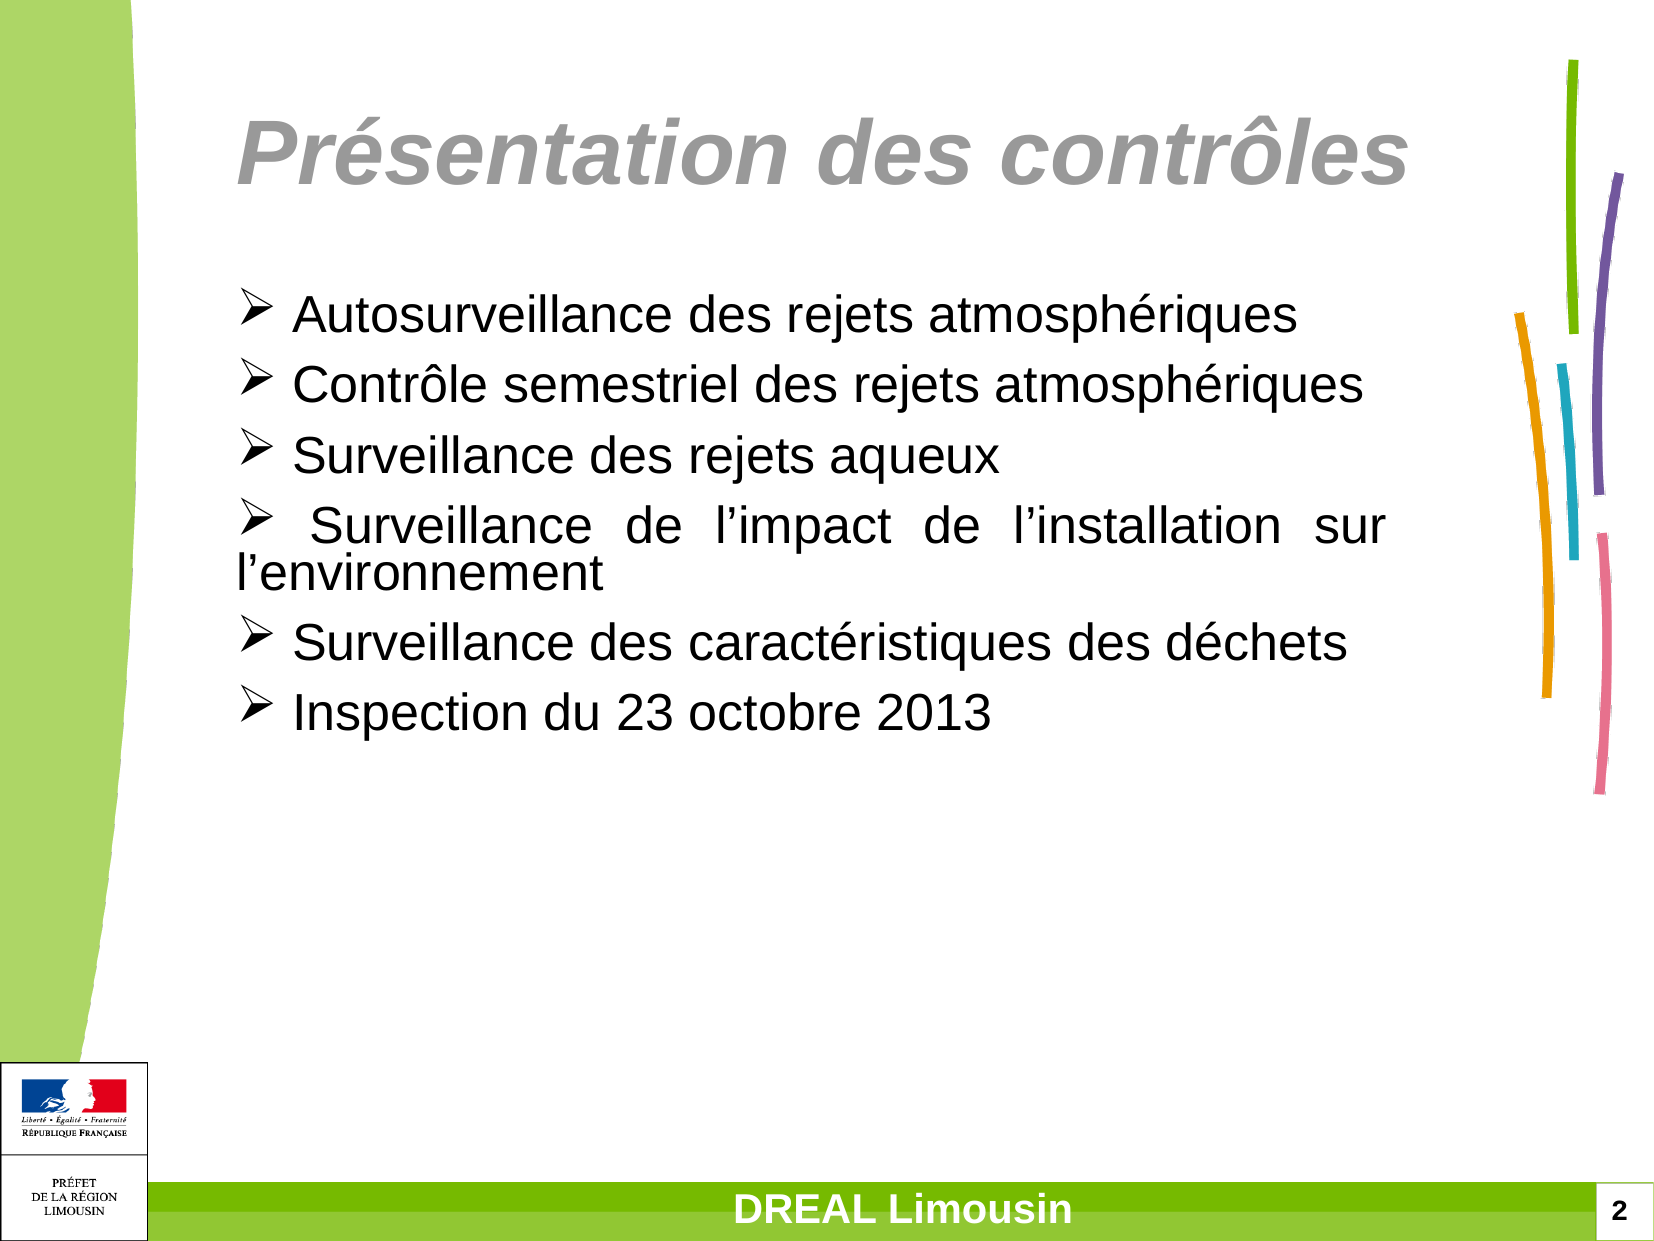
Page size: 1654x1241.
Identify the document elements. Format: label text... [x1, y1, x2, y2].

title Présentation des contrôles [236, 59, 1443, 260]
picture [0, 0, 1654, 1241]
list Autosurveillance des rejets atmosphériques Contrôle semestriel des rejets atmosphériques Surveillance des rejets aqueux Surveillance de l’impact de l’installation sur l’environnement Surveillance des caractéristiques des déchets Inspection du 23 octobre 2013 [236, 295, 1388, 1104]
